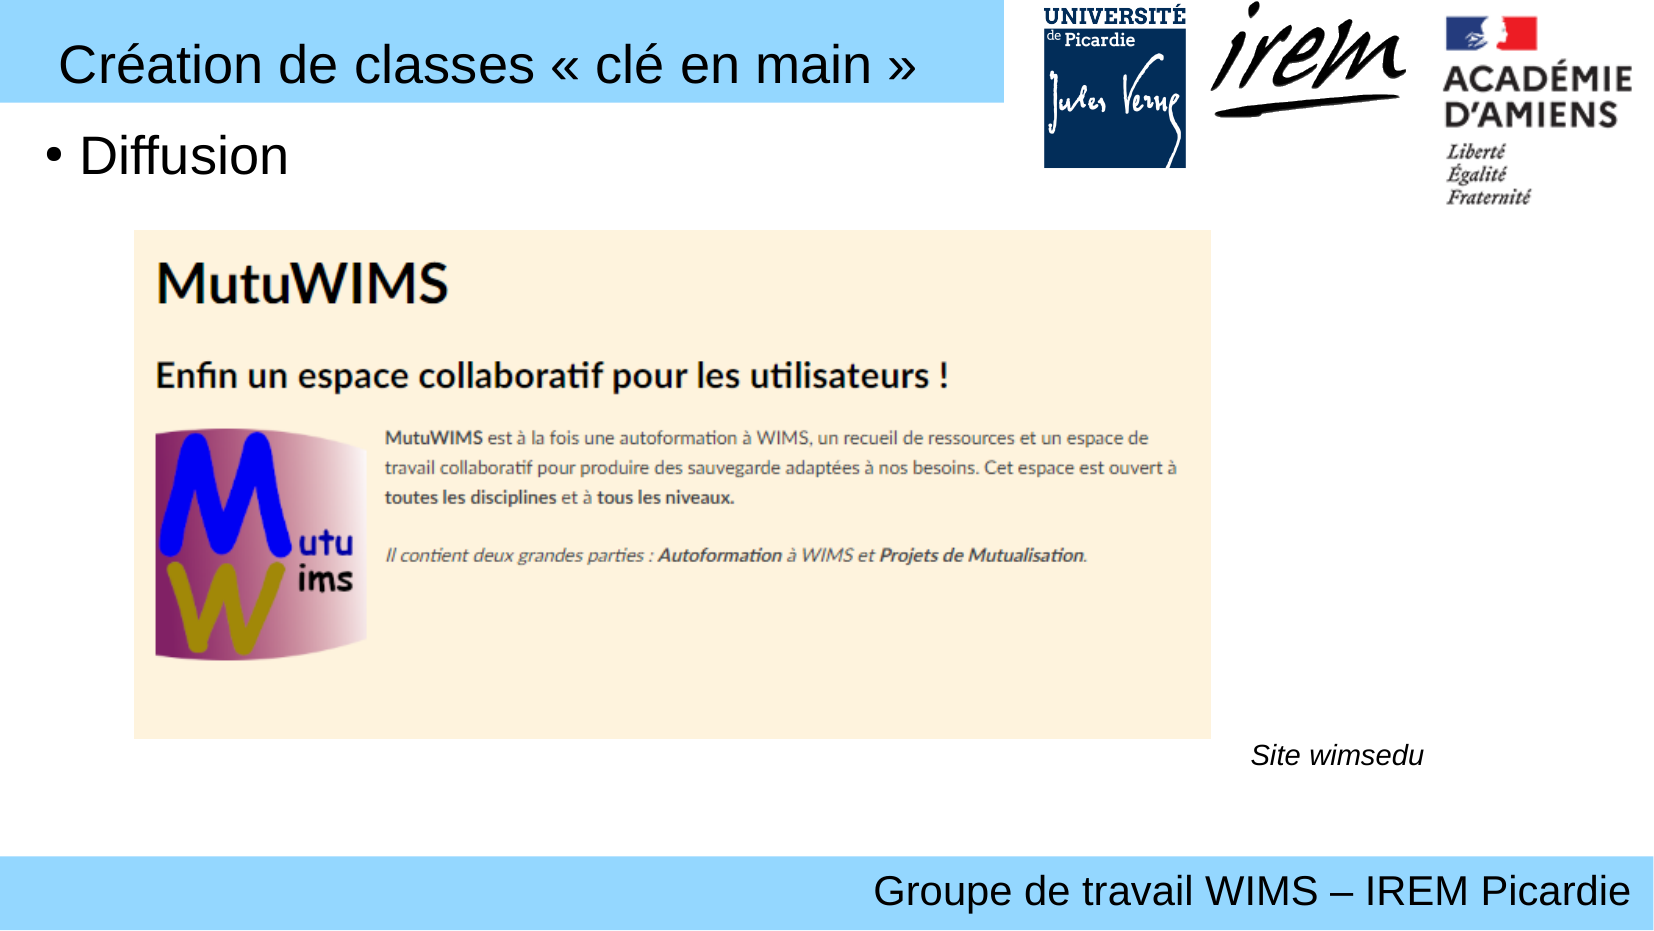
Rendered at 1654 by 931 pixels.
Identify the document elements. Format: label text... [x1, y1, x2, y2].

picture [134, 230, 1211, 739]
picture [1423, 0, 1654, 222]
text_box Diffusion [29, 118, 1152, 254]
list Groupe de travail WIMS – IREM Picardie [0, 856, 1654, 931]
title Création de classes « clé en main » [0, 0, 1004, 103]
picture [1033, 0, 1195, 178]
text_box Site wimsedu [1235, 731, 1536, 798]
picture [1210, 0, 1407, 119]
